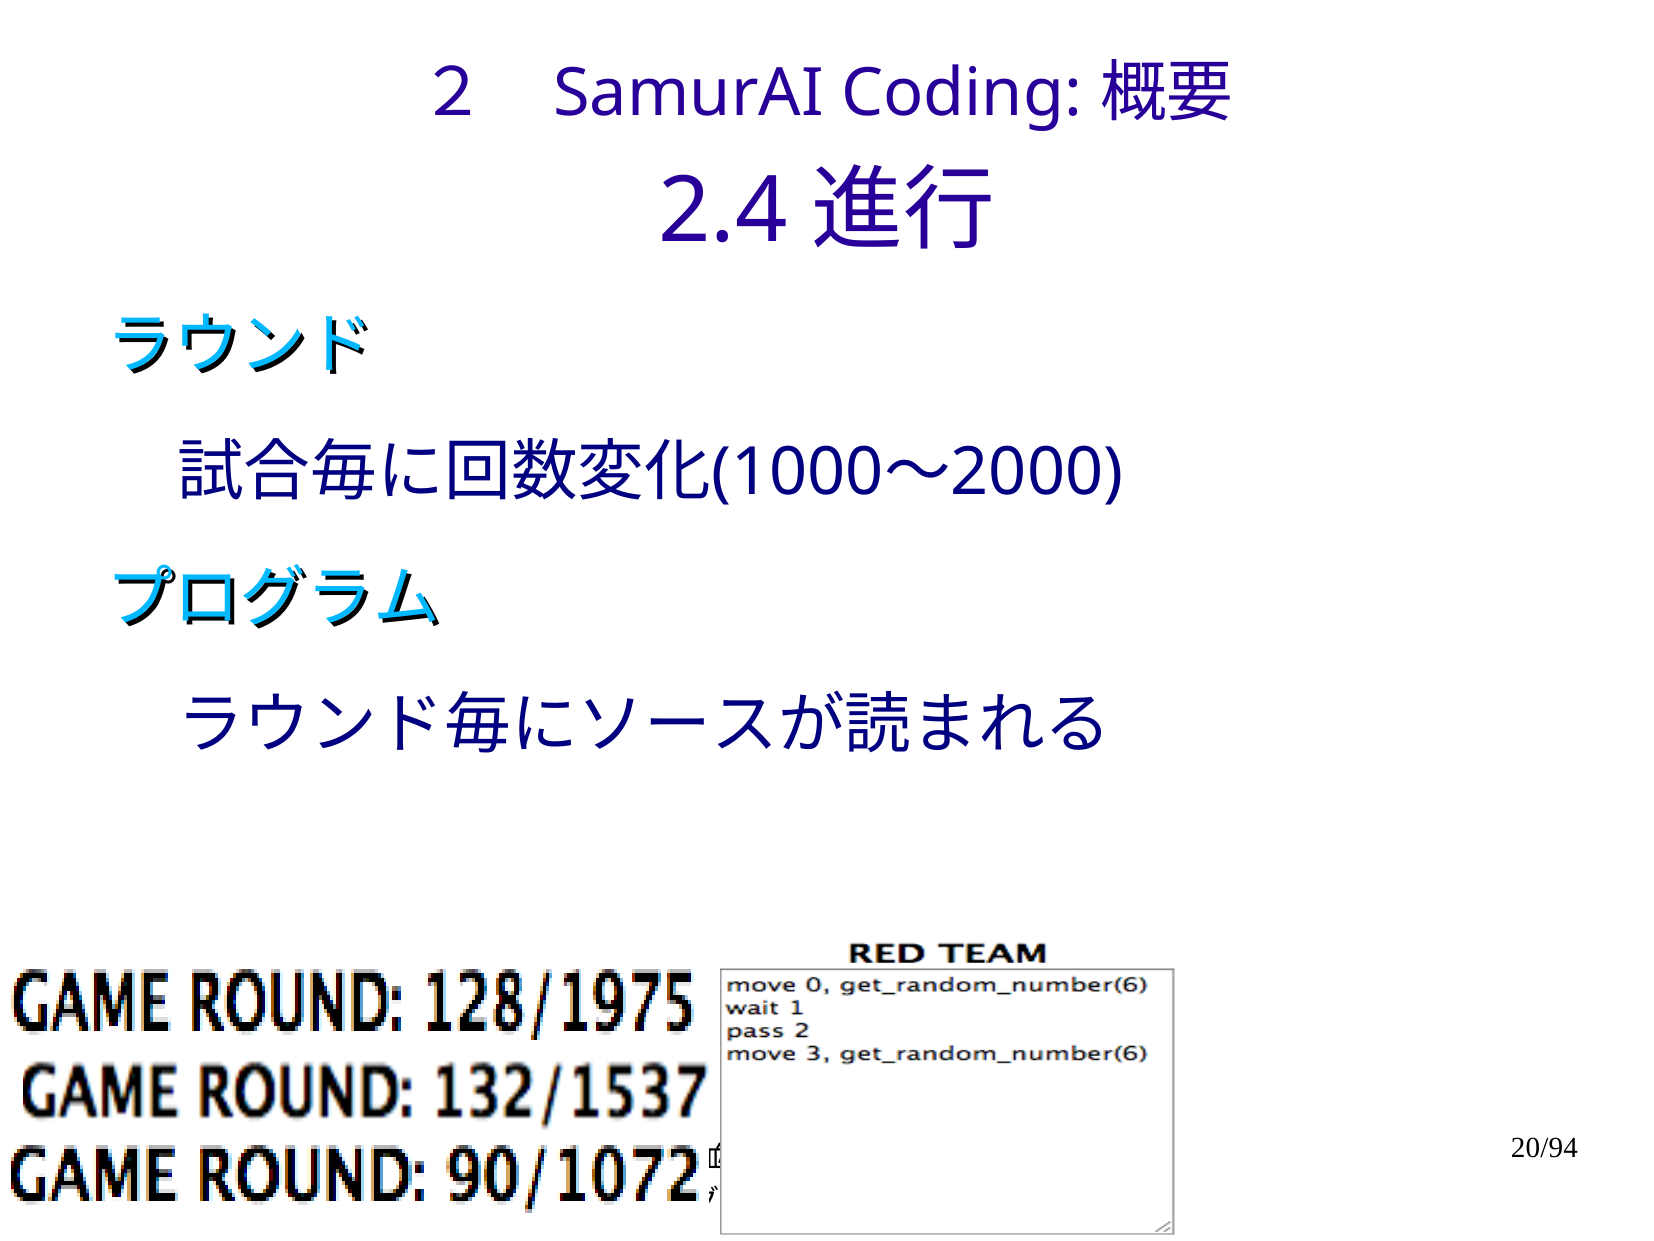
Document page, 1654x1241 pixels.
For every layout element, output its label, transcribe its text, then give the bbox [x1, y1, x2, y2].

list ラウンド 試合毎に回数変化(1000〜2000) プログラム ラウンド毎にソースが読まれる [106, 170, 1560, 934]
picture [11, 933, 1177, 1241]
picture [0, 956, 709, 1040]
title ２ SamurAI Coding: 概要 2.4 進行 [82, 49, 1571, 257]
